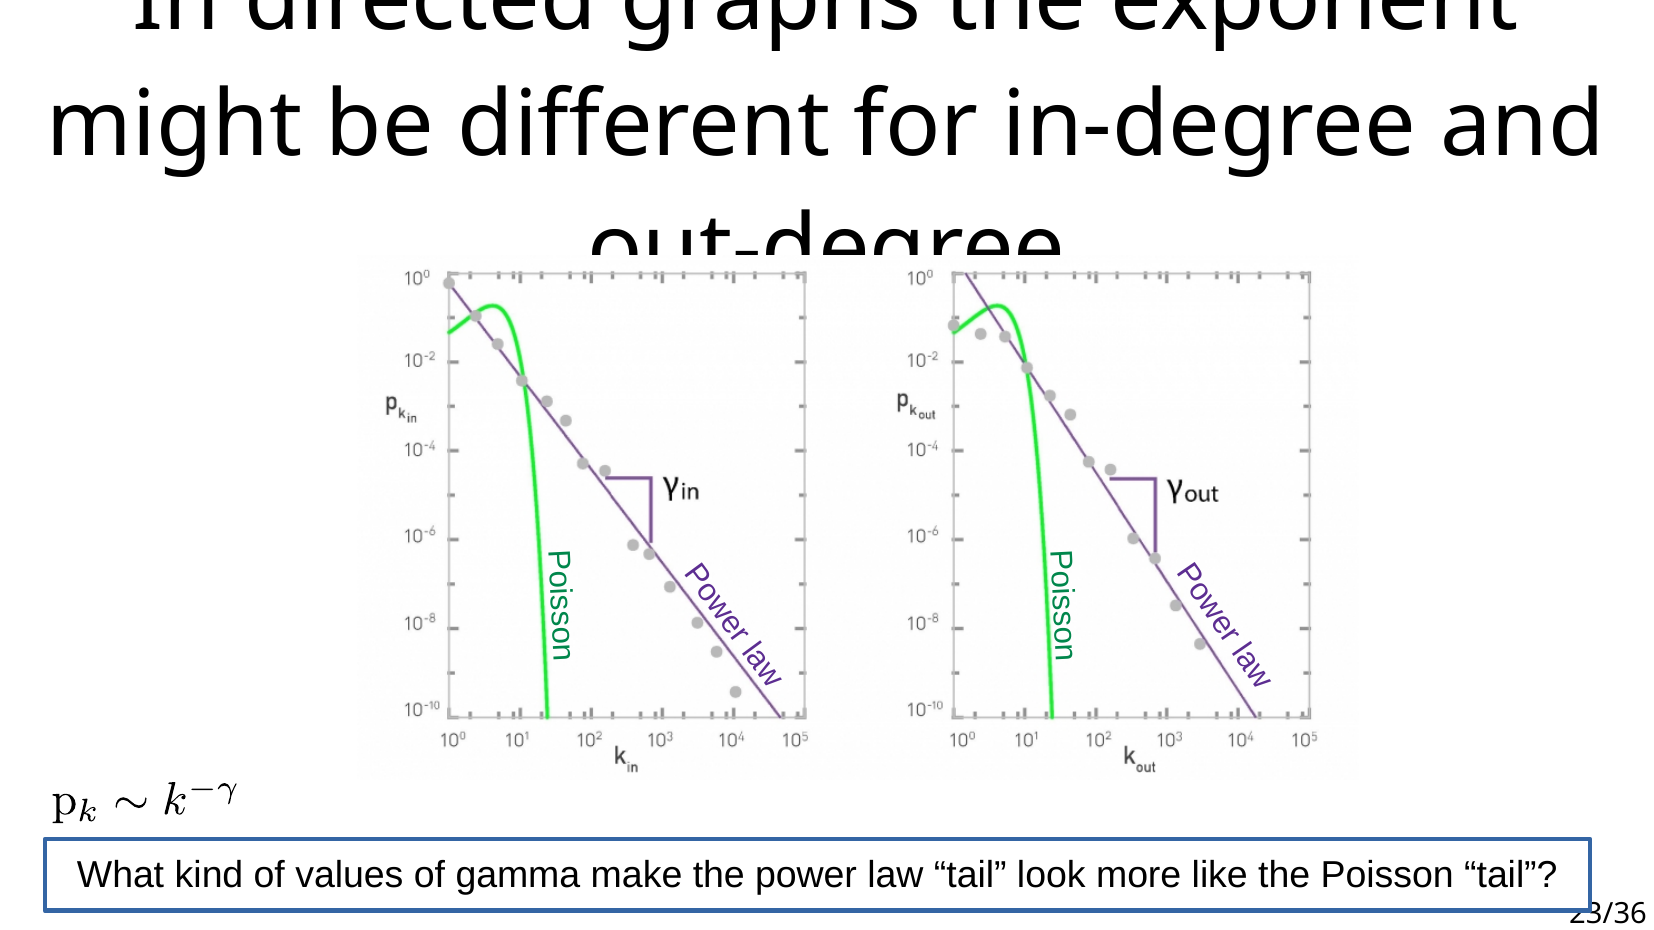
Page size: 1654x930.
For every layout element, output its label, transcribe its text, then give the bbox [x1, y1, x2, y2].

text_box What kind of values of gamma make the power law “tail” look more like the Poisson “tail”? [45, 839, 1591, 911]
text_box Power law [635, 540, 821, 751]
text_box Poisson [499, 534, 591, 693]
text_box Power law [1127, 540, 1310, 752]
text_box Poisson [1001, 534, 1093, 693]
title In directed graphs the exponent might be different for in-degree and out-degree [0, 0, 1653, 256]
picture [49, 775, 241, 826]
picture [357, 255, 1359, 780]
